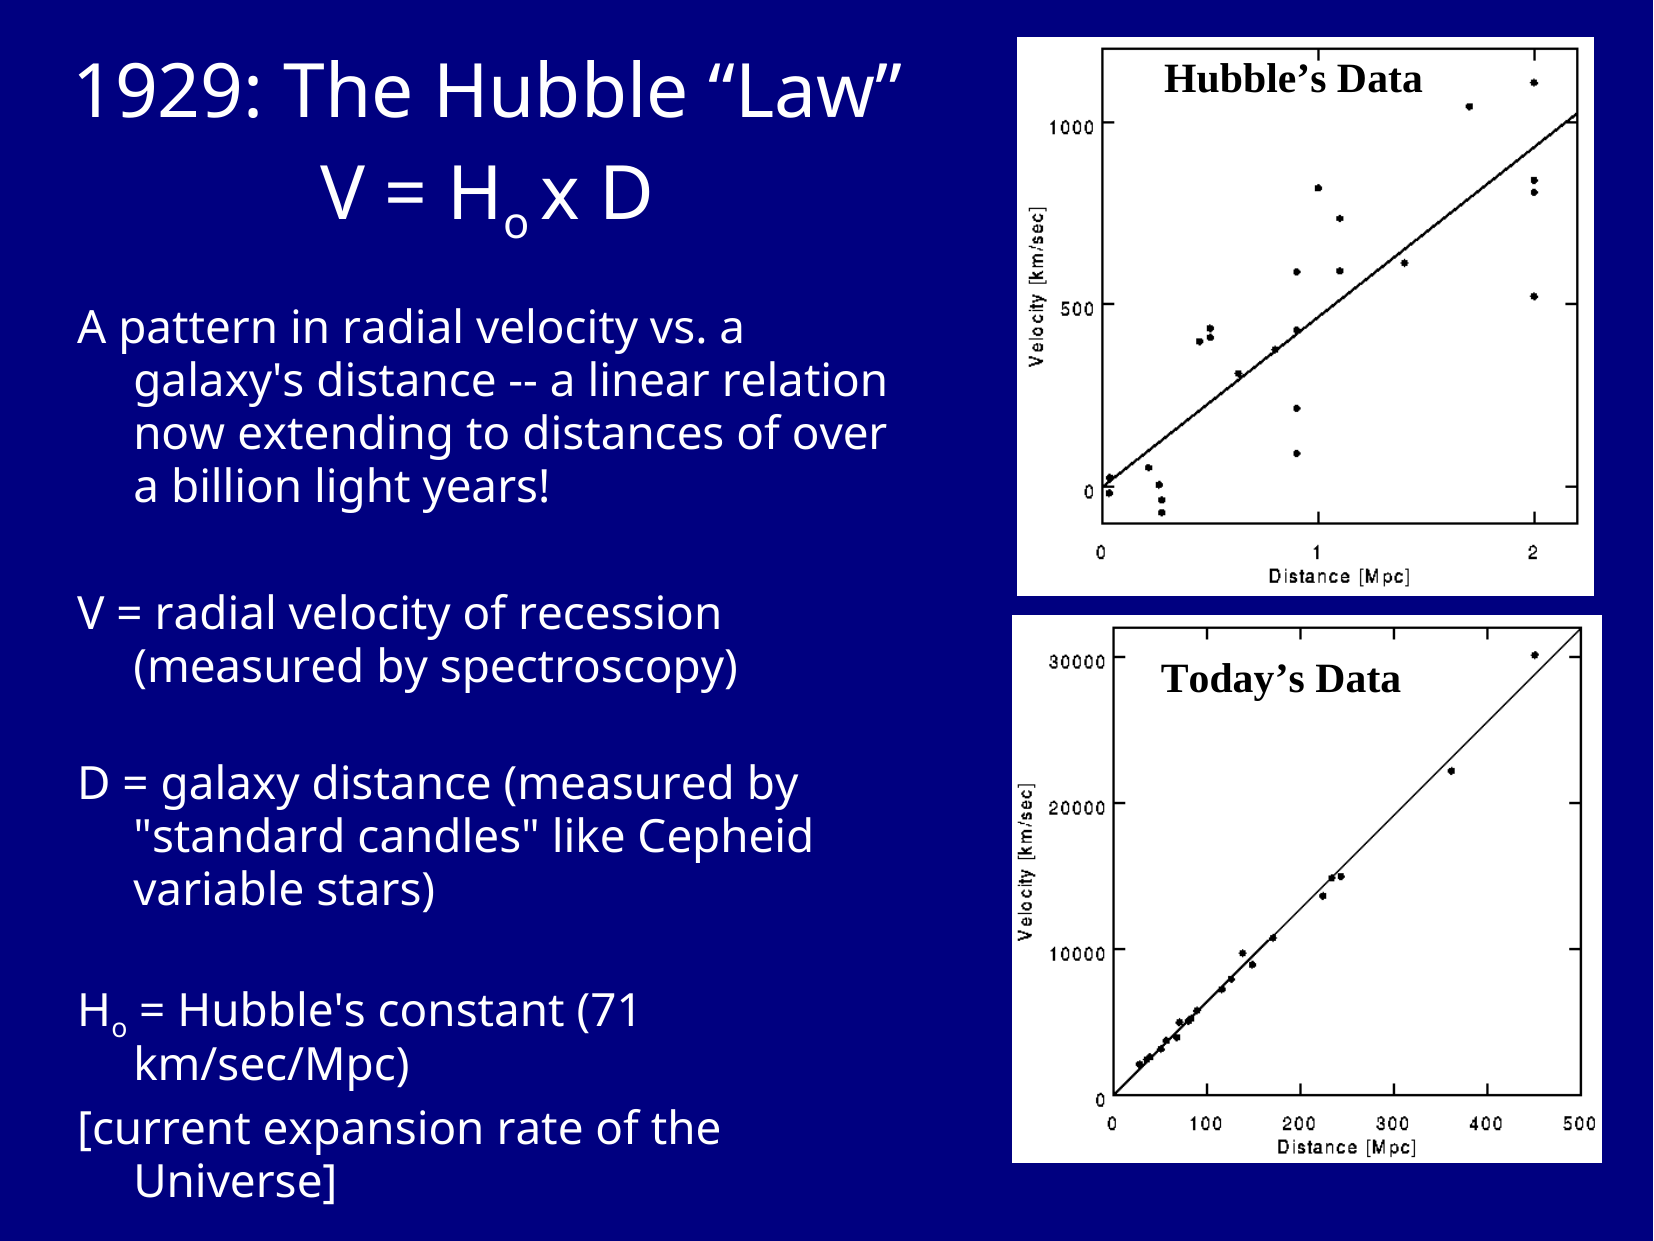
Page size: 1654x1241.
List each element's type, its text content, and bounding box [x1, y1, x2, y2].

picture [1017, 37, 1594, 596]
text_box Today’s Data [1125, 647, 1438, 709]
picture [1012, 615, 1602, 1163]
title 1929: The Hubble “Law” V = Ho x D [37, 39, 938, 248]
text_box Hubble’s Data [1087, 47, 1501, 109]
list A pattern in radial velocity vs. a galaxy's distance -- a linear relation now extending to distances of over a billion light years! V = radial velocity of recession (measured by spectroscopy) D = galaxy distance (measured by "standard candles" like Cepheid variable stars) Ho = Hubble's constant (71 km/sec/Mpc) [current expansion rate of the Universe] 1/Ho ~the age of the Universe = 13.7 billion years [62, 292, 938, 1201]
